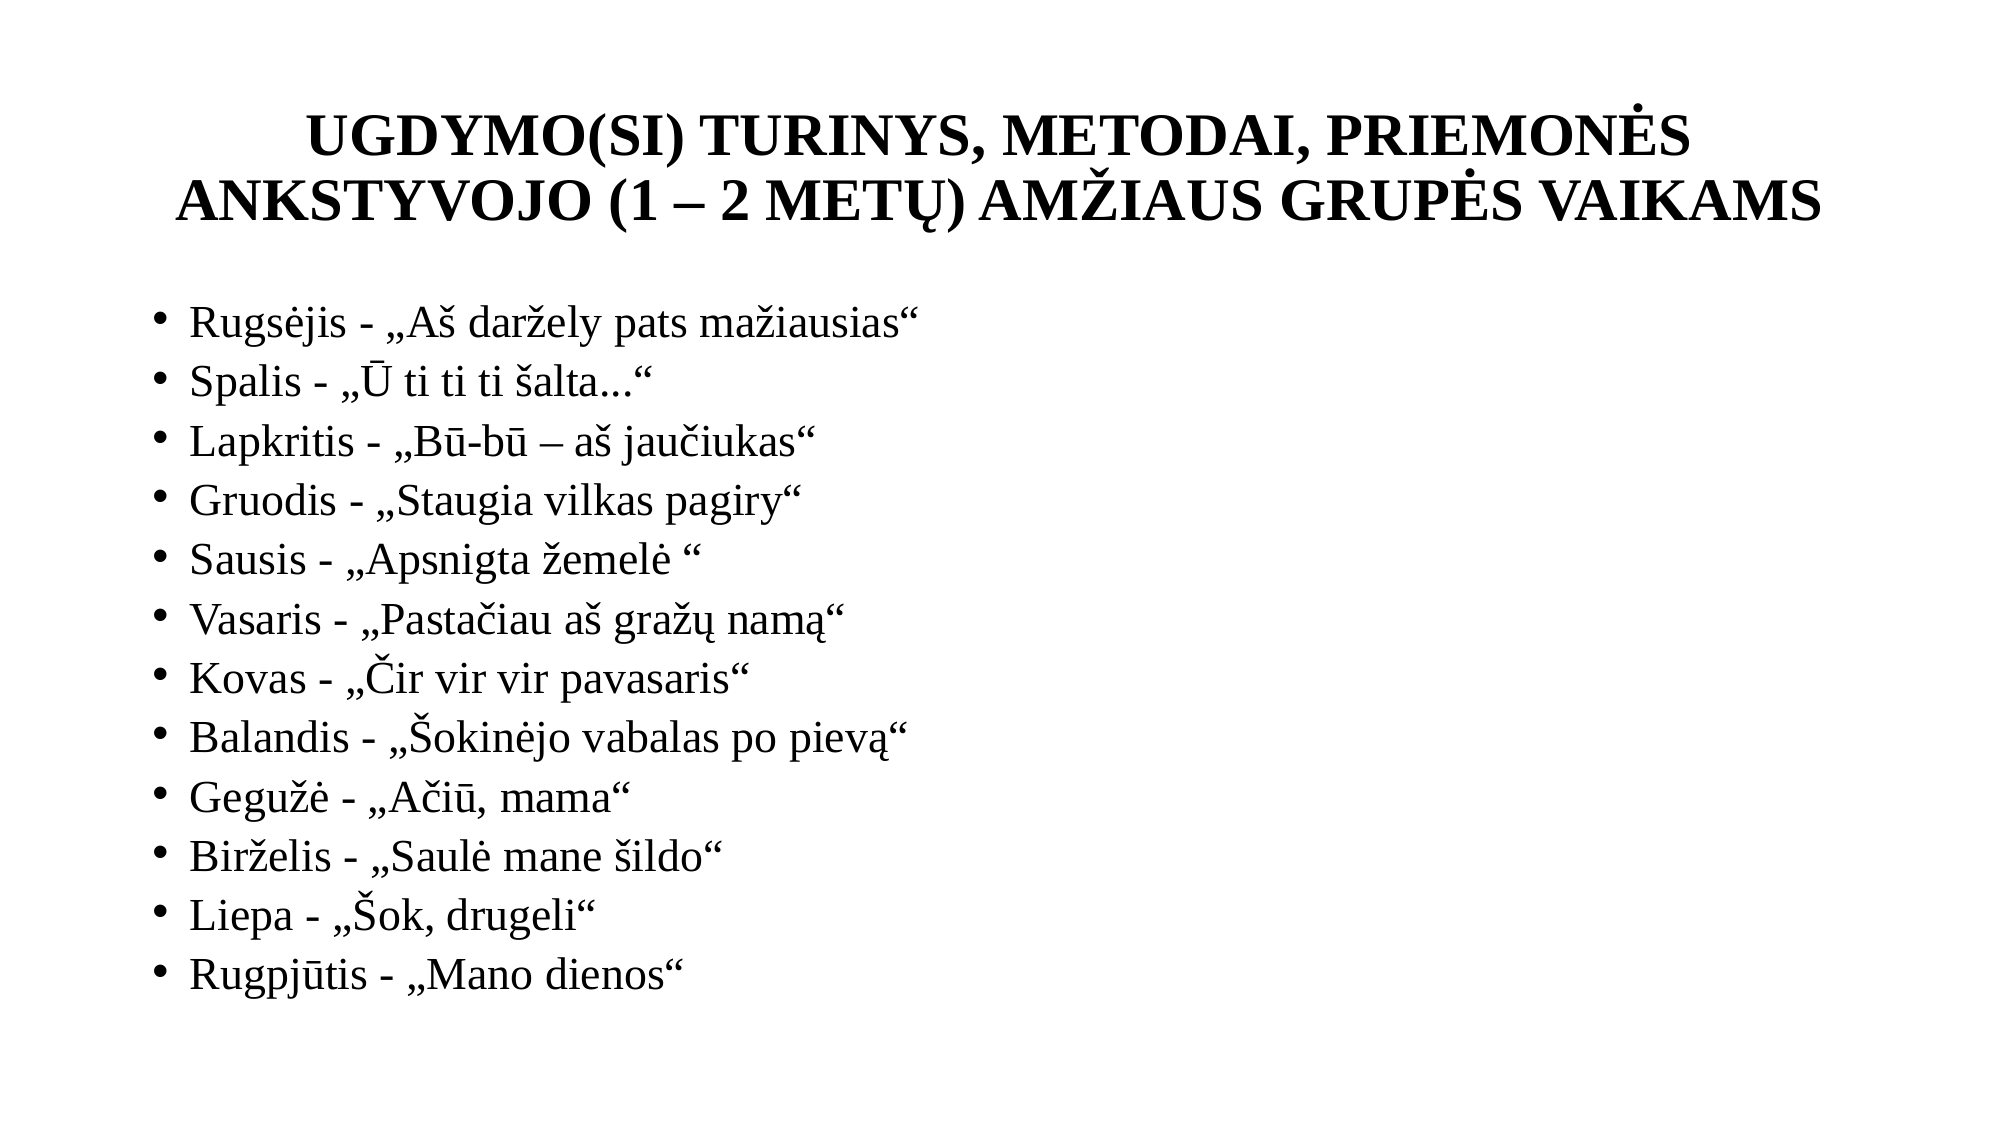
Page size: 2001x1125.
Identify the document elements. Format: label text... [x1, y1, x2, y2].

list Rugsėjis - „Aš daržely pats mažiausias“ Spalis - „Ū ti ti ti šalta...“ Lapkritis - „Bū-bū – aš jaučiukas“ Gruodis - „Staugia vilkas pagiry“ Sausis - „Apsnigta žemelė “ Vasaris - „Pastačiau aš gražų namą“ Kovas - „Čir vir vir pavasaris“ Balandis - „Šokinėjo vabalas po pievą“ Gegužė - „Ačiū, mama“ Birželis - „Saulė mane šildo“ Liepa - „Šok, drugeli“ Rugpjūtis - „Mano dienos“ [137, 299, 1863, 1014]
title UGDYMO(SI) TURINYS, METODAI, PRIEMONĖS ANKSTYVOJO (1 – 2 METŲ) AMŽIAUS GRUPĖS VAIKAMS [137, 59, 1863, 278]
